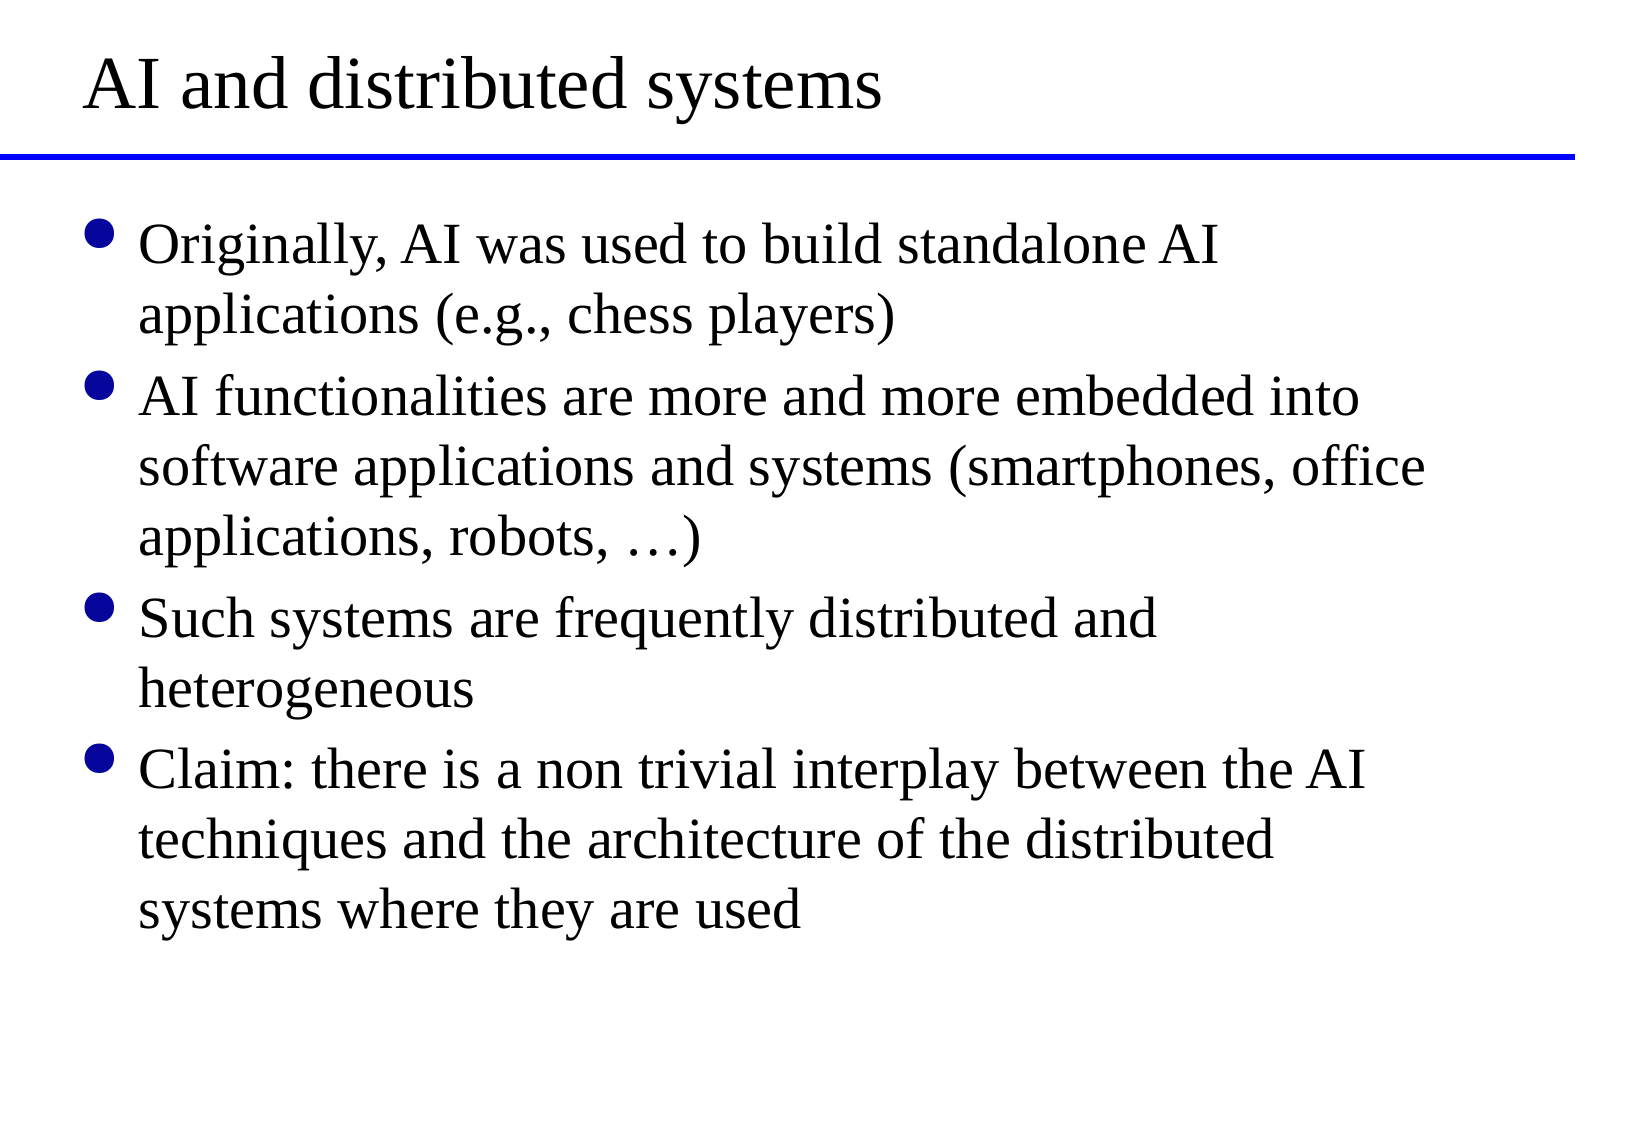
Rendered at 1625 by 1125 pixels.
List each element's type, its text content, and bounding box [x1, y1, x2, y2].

list Originally, AI was used to build standalone AI applications (e.g., chess players) AI functionalities are more and more embedded into software applications and systems (smartphones, office applications, robots, …) Such systems are frequently distributed and heterogeneous Claim: there is a non trivial interplay between the AI techniques and the architecture of the distributed systems where they are used [67, 198, 1478, 1061]
title AI and distributed systems [67, 27, 1544, 131]
